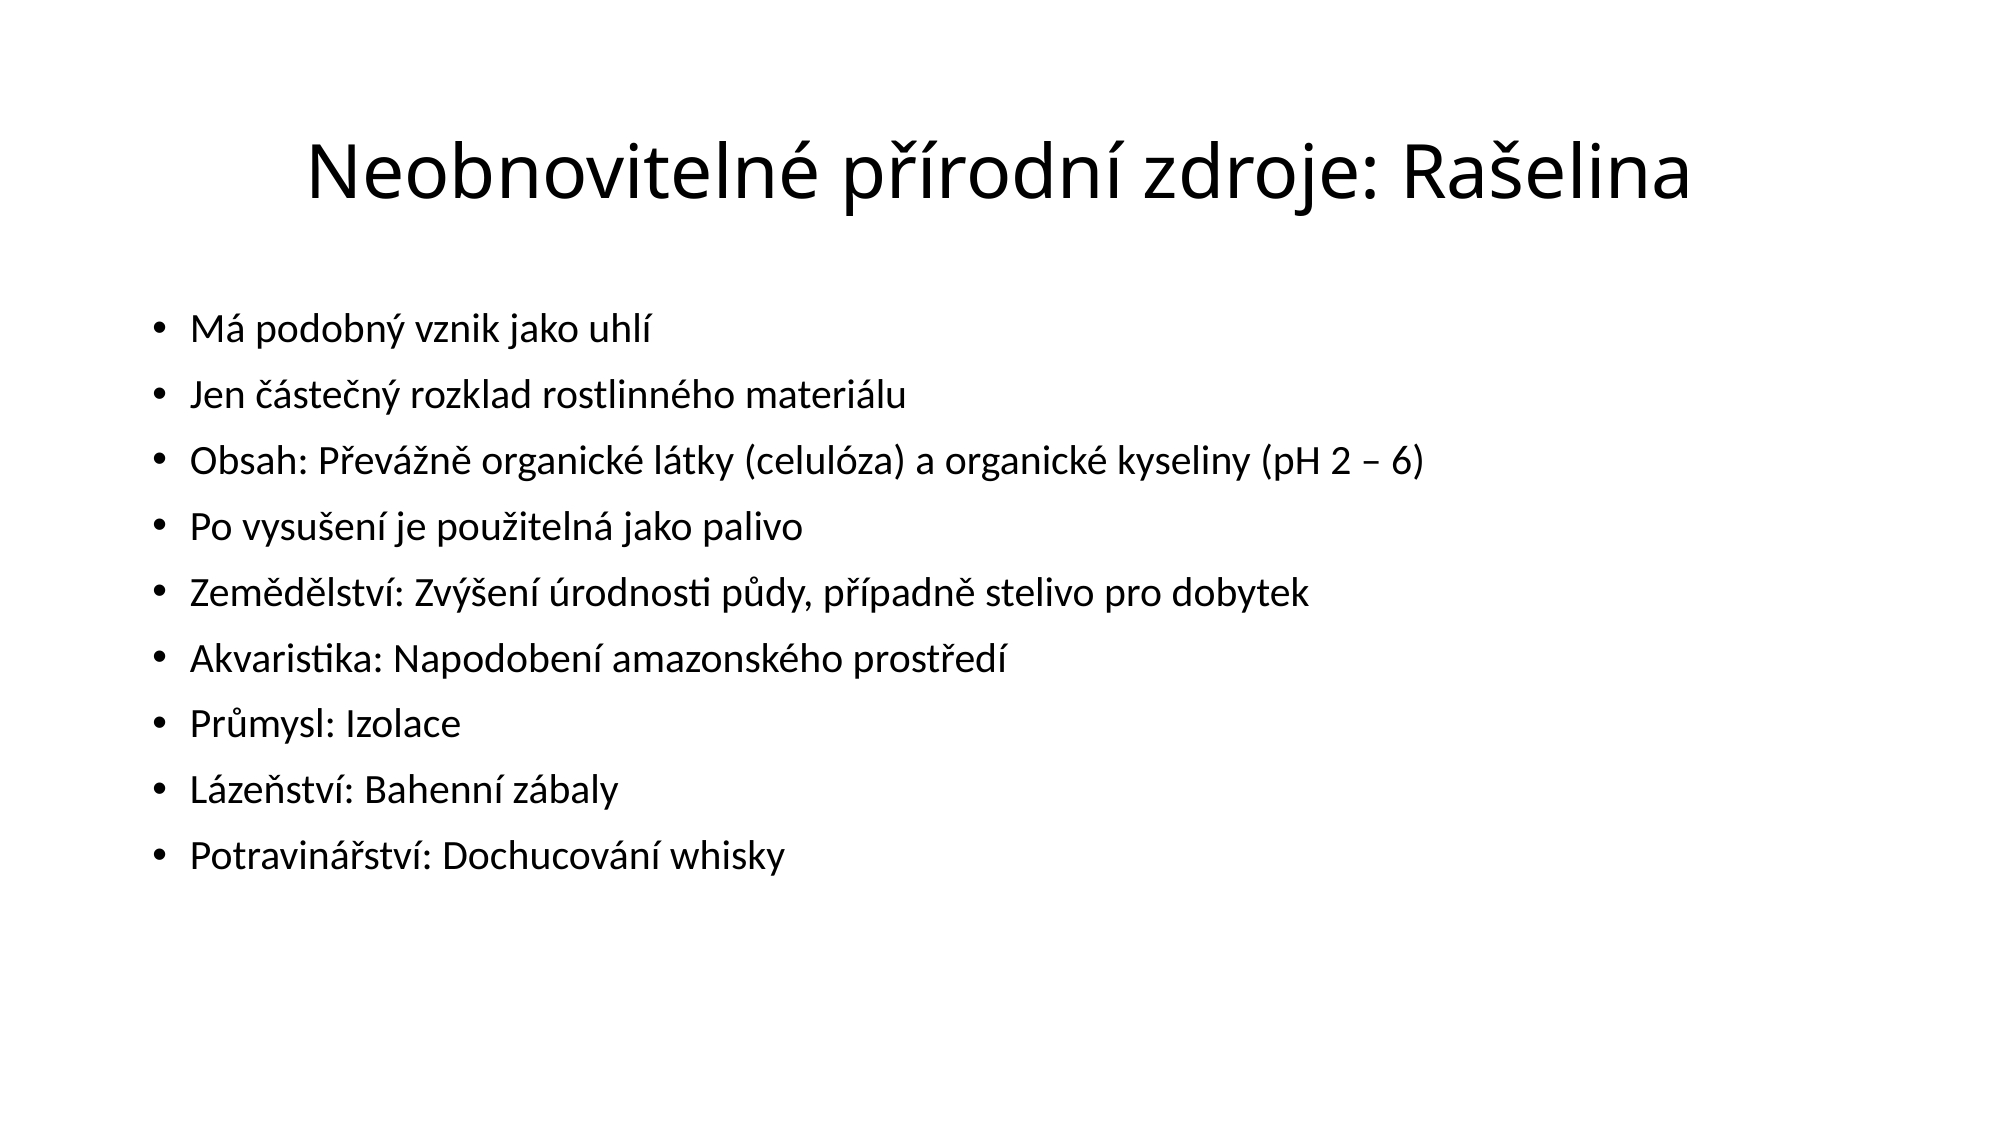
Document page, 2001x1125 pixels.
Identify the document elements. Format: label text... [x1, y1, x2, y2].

list Má podobný vznik jako uhlí Jen částečný rozklad rostlinného materiálu Obsah: Převážně organické látky (celulóza) a organické kyseliny (pH 2 – 6) Po vysušení je použitelná jako palivo Zemědělství: Zvýšení úrodnosti půdy, případně stelivo pro dobytek Akvaristika: Napodobení amazonského prostředí Průmysl: Izolace Lázeňství: Bahenní zábaly Potravinářství: Dochucování whisky [137, 299, 1863, 1014]
title Neobnovitelné přírodní zdroje: Rašelina [137, 59, 1863, 278]
